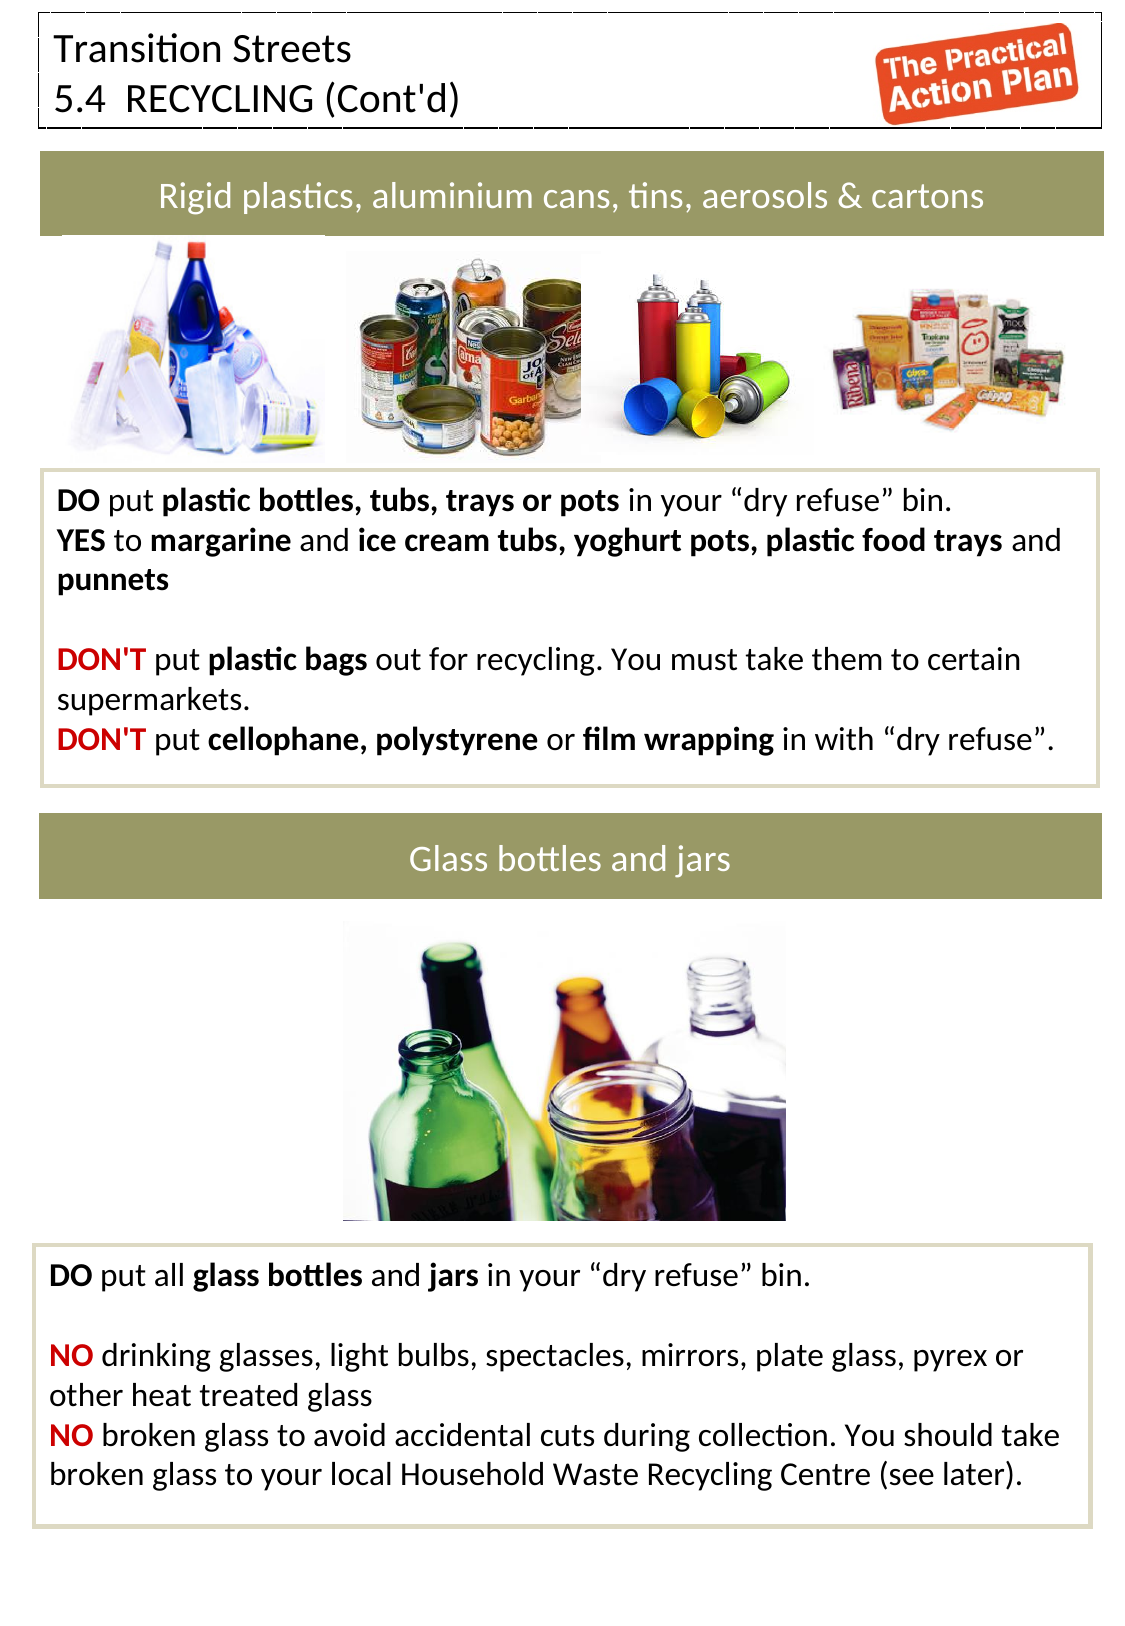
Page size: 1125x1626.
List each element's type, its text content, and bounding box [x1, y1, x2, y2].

text_box DO put all glass bottles and jars in your “dry refuse” bin. NO drinking glasses, light bulbs, spectacles, mirrors, plate glass, pyrex or other heat treated glass NO broken glass to avoid accidental cuts during collection. You should take broken glass to your local Household Waste Recycling Centre (see later). [34, 1245, 1091, 1527]
text_box Rigid plastics, aluminium cans, tins, aerosols & cartons [40, 151, 1104, 236]
text_box Glass bottles and jars [39, 813, 1102, 899]
picture [346, 251, 1104, 463]
picture [62, 235, 325, 463]
picture [343, 921, 786, 1221]
text_box Transition Streets 5.4 RECYCLING (Cont'd) [38, 12, 1102, 129]
text_box DO put plastic bottles, tubs, trays or pots in your “dry refuse” bin. YES to margarine and ice cream tubs, yoghurt pots, plastic food trays and punnets DON'T put plastic bags out for recycling. You must take them to certain supermarkets. DON'T put cellophane, polystyrene or film wrapping in with “dry refuse”. [42, 470, 1099, 786]
